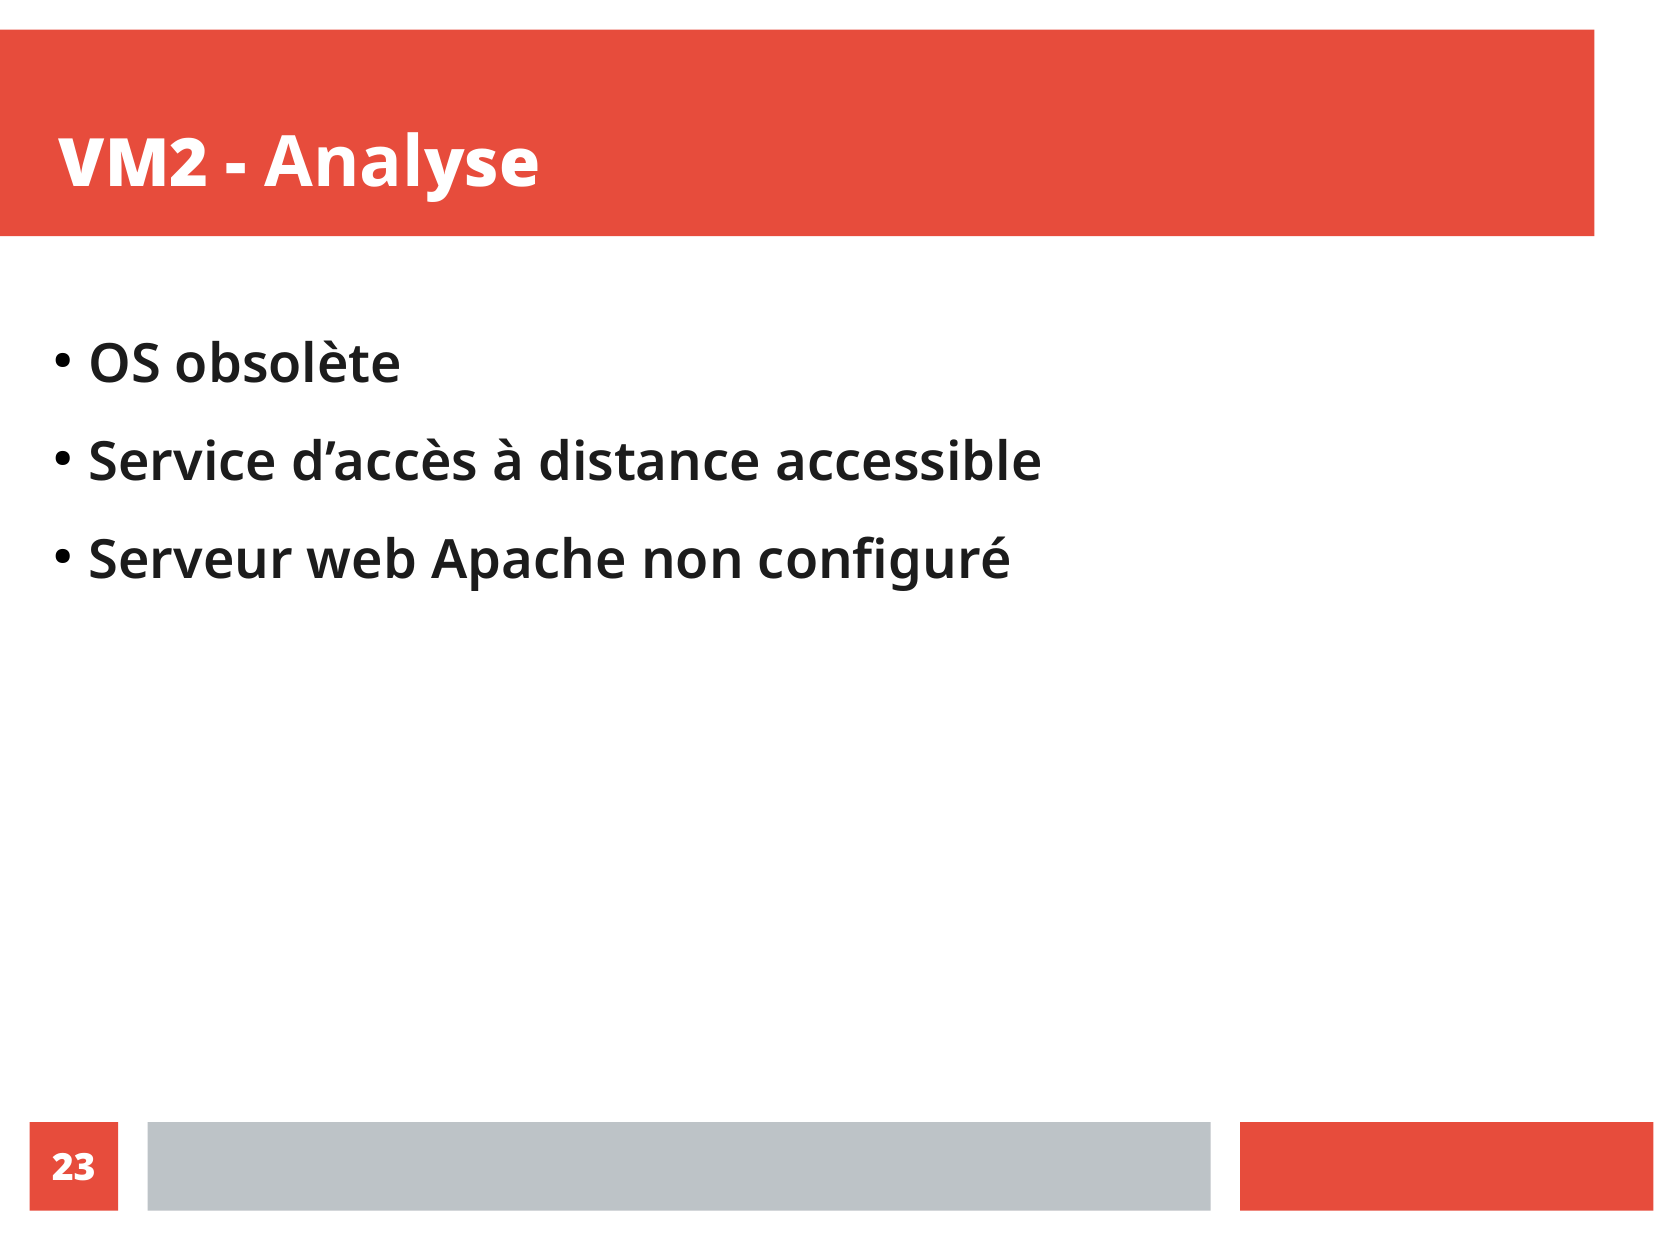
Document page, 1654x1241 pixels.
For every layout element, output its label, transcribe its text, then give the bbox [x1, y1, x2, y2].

list OS obsolète Service d’accès à distance accessible Serveur web Apache non configuré [53, 324, 1560, 1093]
title VM2 - Analyse [59, 59, 1595, 207]
